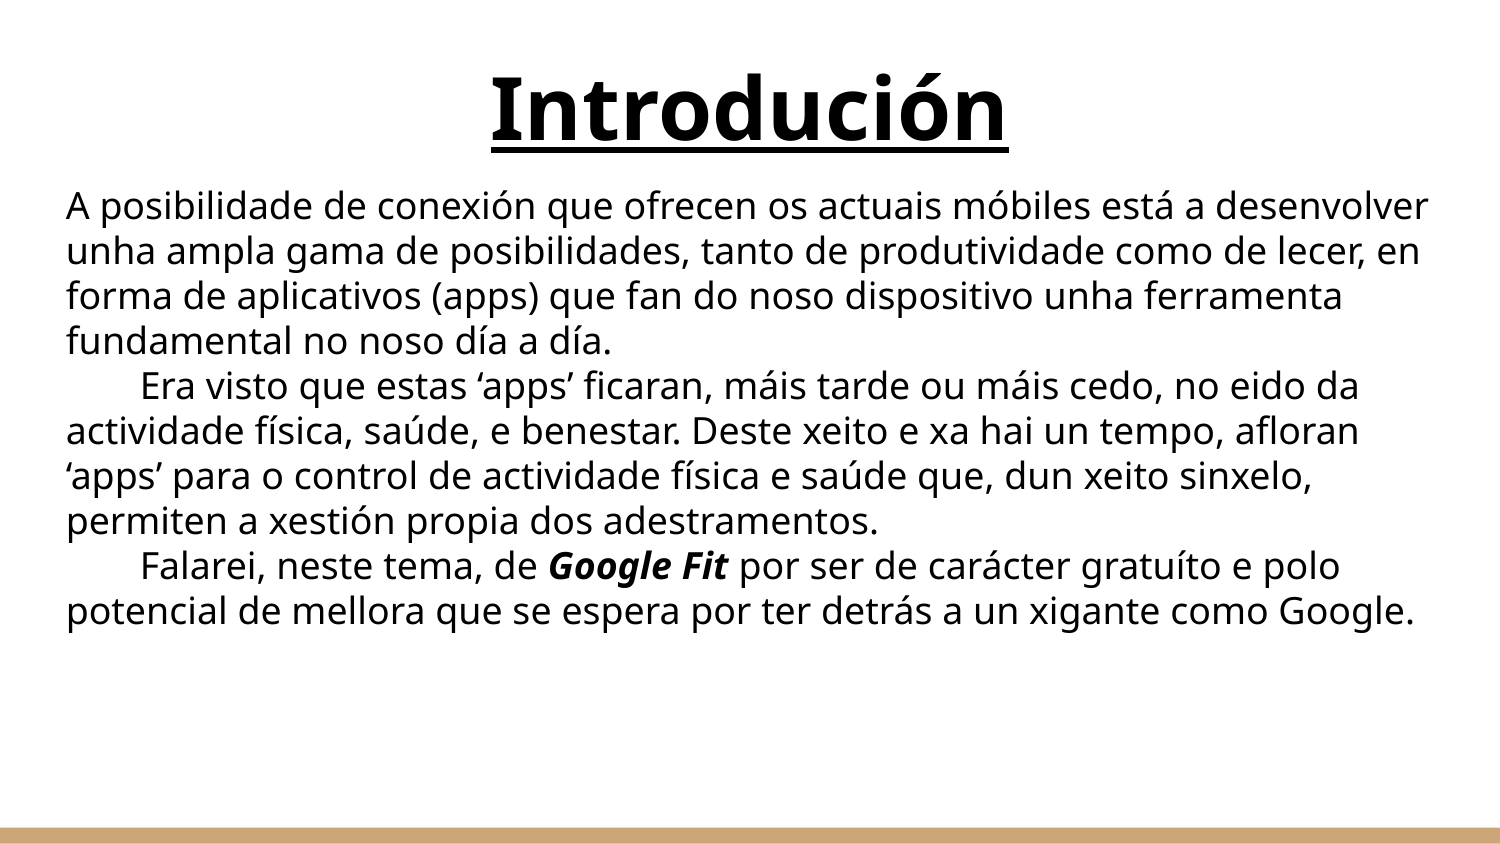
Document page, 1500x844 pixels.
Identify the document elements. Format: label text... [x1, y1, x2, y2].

text_box A posibilidade de conexión que ofrecen os actuais móbiles está a desenvolver unha ampla gama de posibilidades, tanto de produtividade como de lecer, en forma de aplicativos (apps) que fan do noso dispositivo unha ferramenta fundamental no noso día a día. Era visto que estas ‘apps’ ficaran, máis tarde ou máis cedo, no eido da actividade física, saúde, e benestar. Deste xeito e xa hai un tempo, afloran ‘apps’ para o control de actividade física e saúde que, dun xeito sinxelo, permiten a xestión propia dos adestramentos. Falarei, neste tema, de Google Fit por ser de carácter gratuíto e polo potencial de mellora que se espera por ter detrás a un xigante como Google. [51, 166, 1449, 765]
text_box Introdución [51, 51, 1449, 159]
